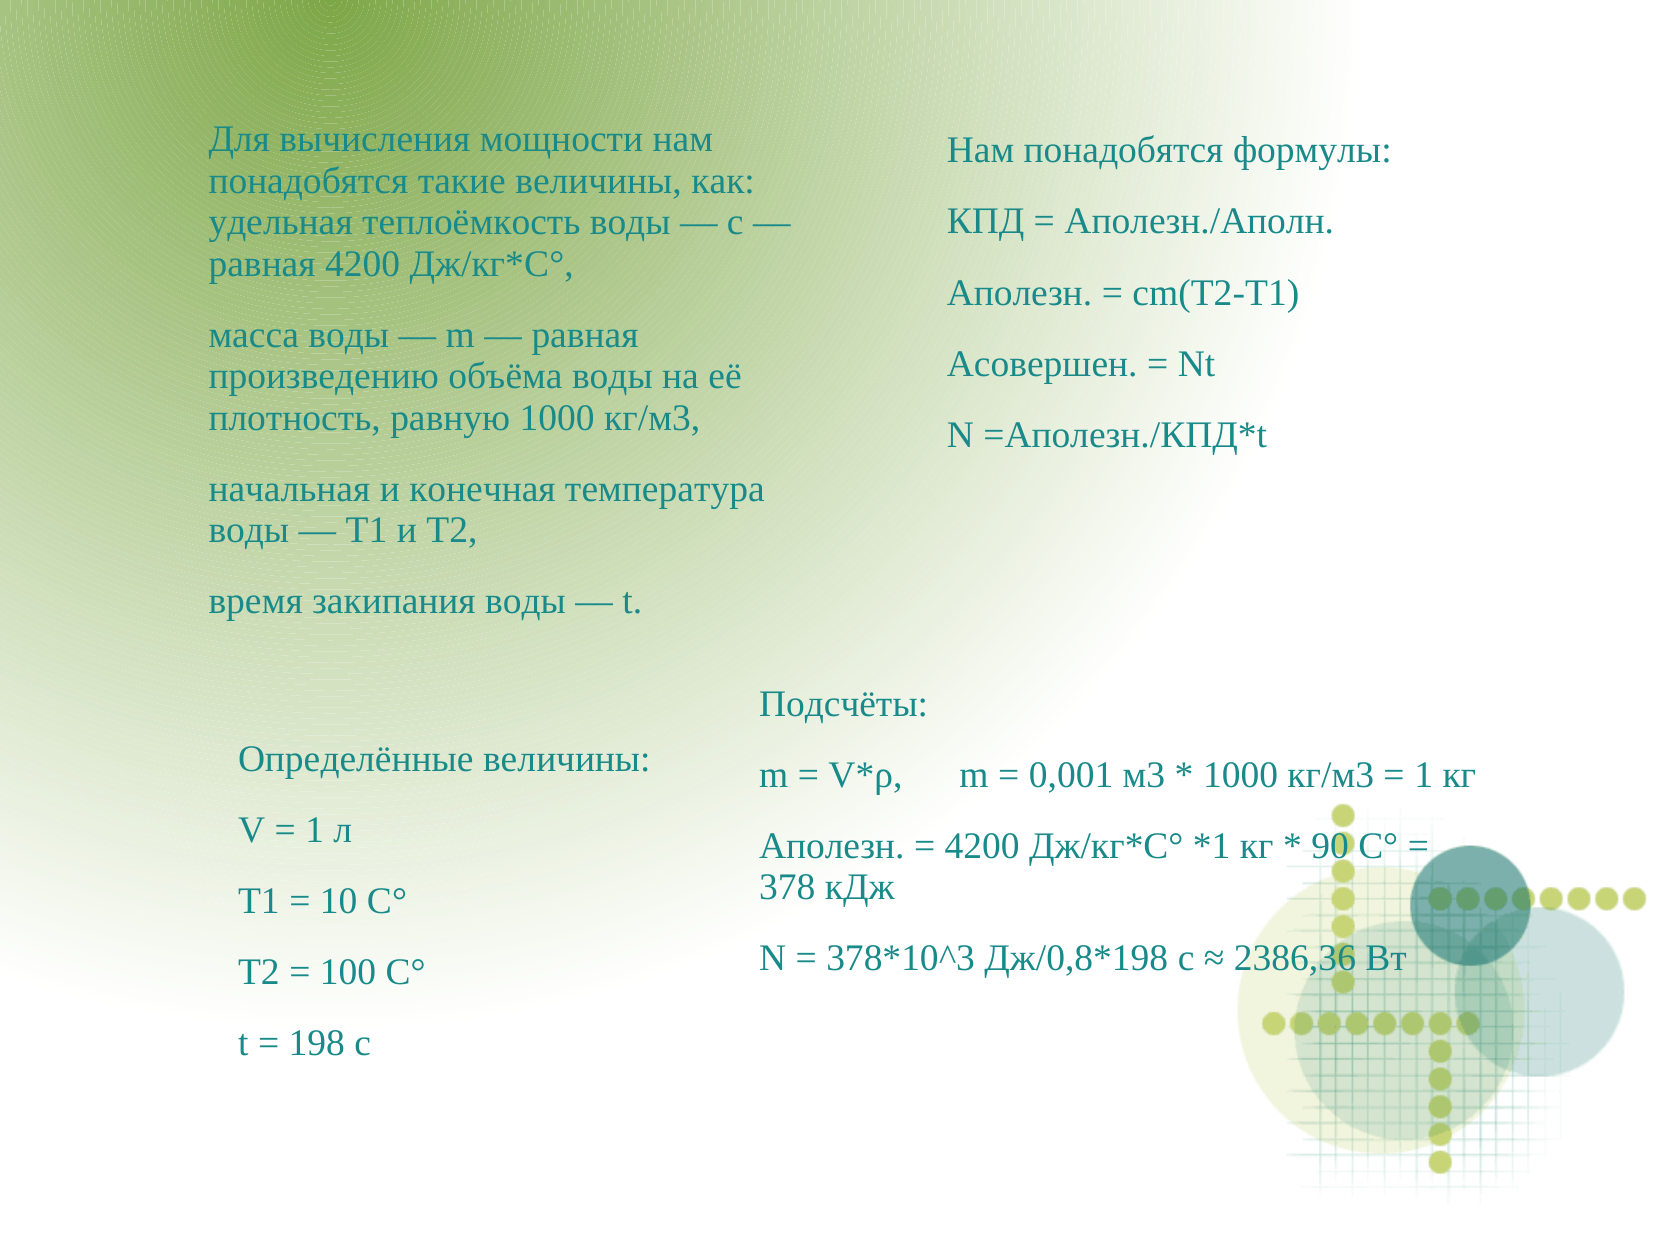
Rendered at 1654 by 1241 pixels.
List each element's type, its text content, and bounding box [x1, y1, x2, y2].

list Нам понадобятся формулы: КПД = Aполезн./Аполн. Аполезн. = cm(T2-T1) Aсовершен. = Nt N =Aполезн./КПД*t [875, 129, 1565, 502]
list Подсчёты: m = V*ρ, m = 0,001 м3 * 1000 кг/м3 = 1 кг Аполезн. = 4200 Дж/кг*С° *1 кг * 90 С° = 378 кДж N = 378*10^3 Дж/0,8*198 с ≈ 2386,36 Вт [688, 682, 1486, 1056]
list Для вычисления мощности нам понадобятся такие величины, как: удельная теплоёмкость воды — c — равная 4200 Дж/кг*С°, масса воды — m — равная произведению объёма воды на её плотность, равную 1000 кг/м3, начальная и конечная температура воды — T1 и T2, время закипания воды — t. [137, 118, 827, 704]
list Определённые величины: V = 1 л Т1 = 10 С° Т2 = 100 С° t = 198 c [167, 738, 680, 1111]
picture [1224, 792, 1654, 1211]
